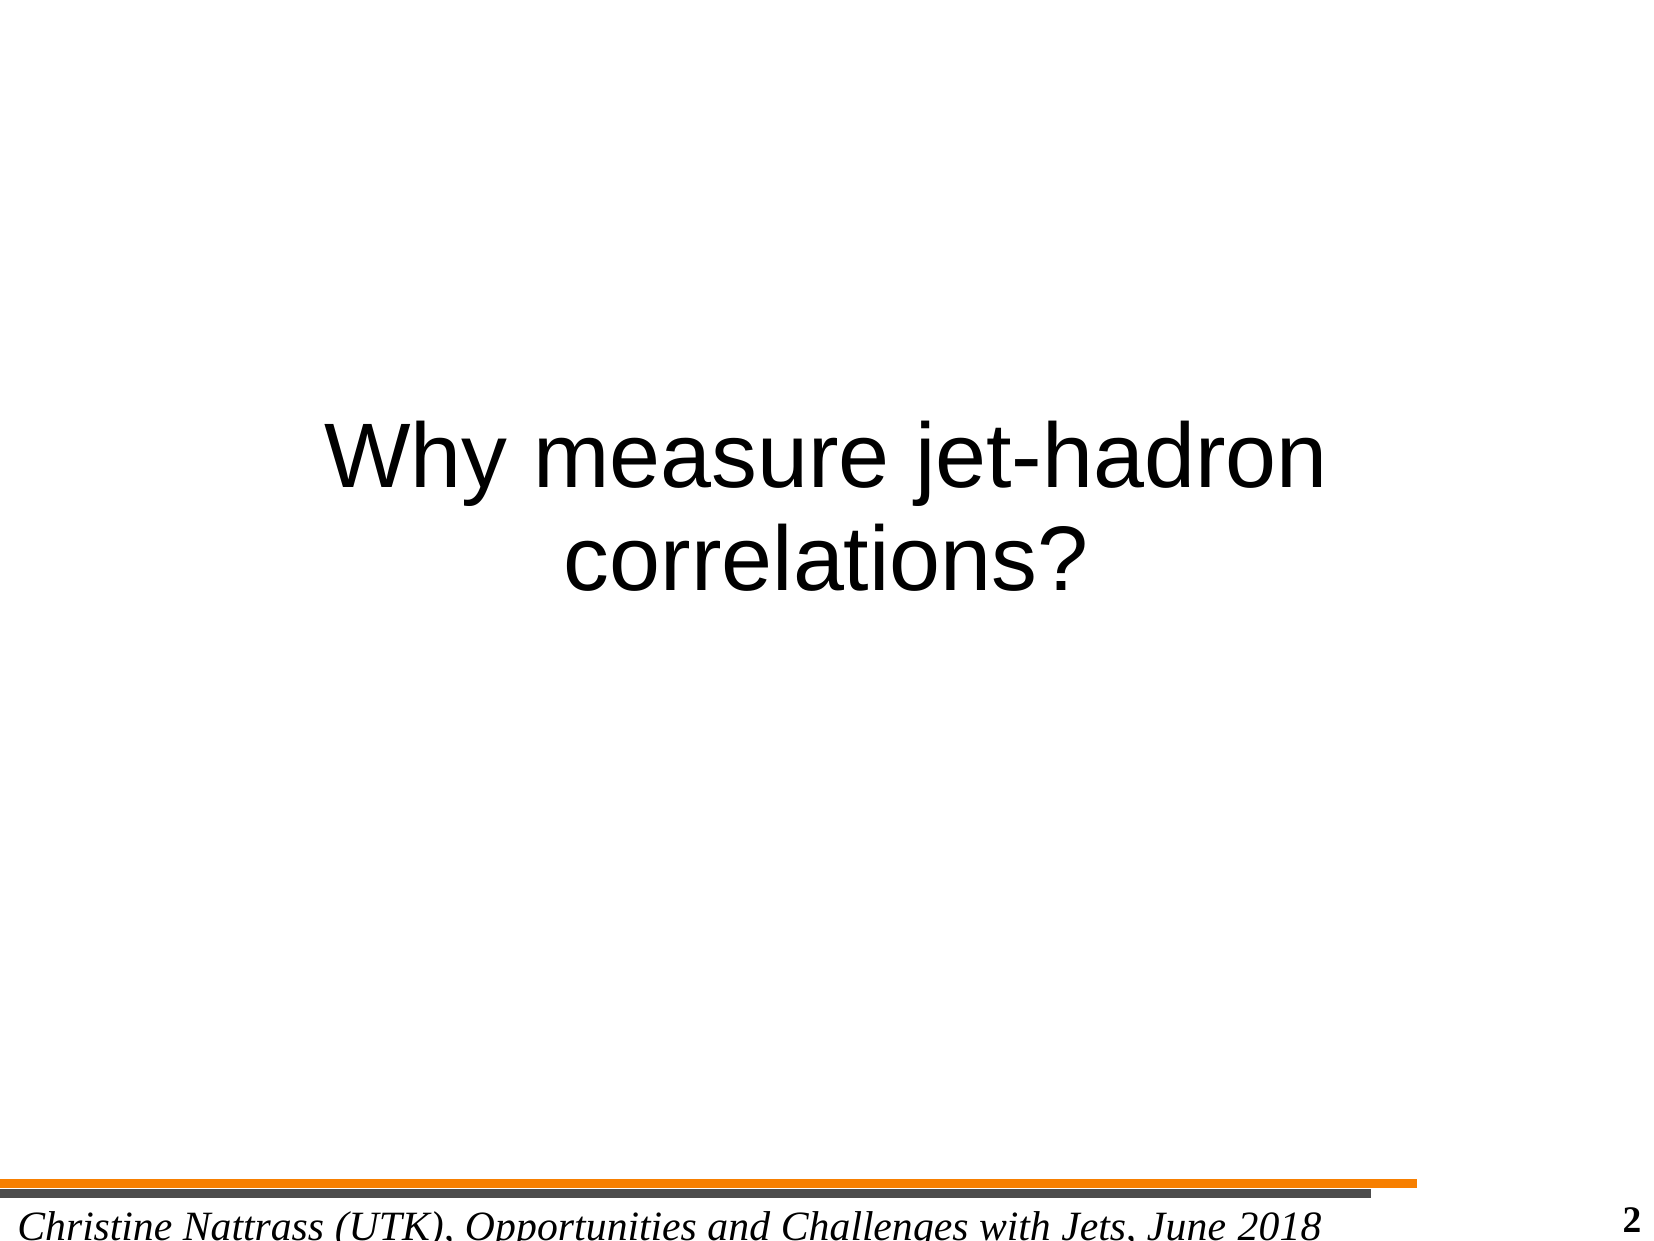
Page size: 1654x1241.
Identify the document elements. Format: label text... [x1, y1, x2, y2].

title Why measure jet-hadron correlations? [82, 403, 1571, 611]
